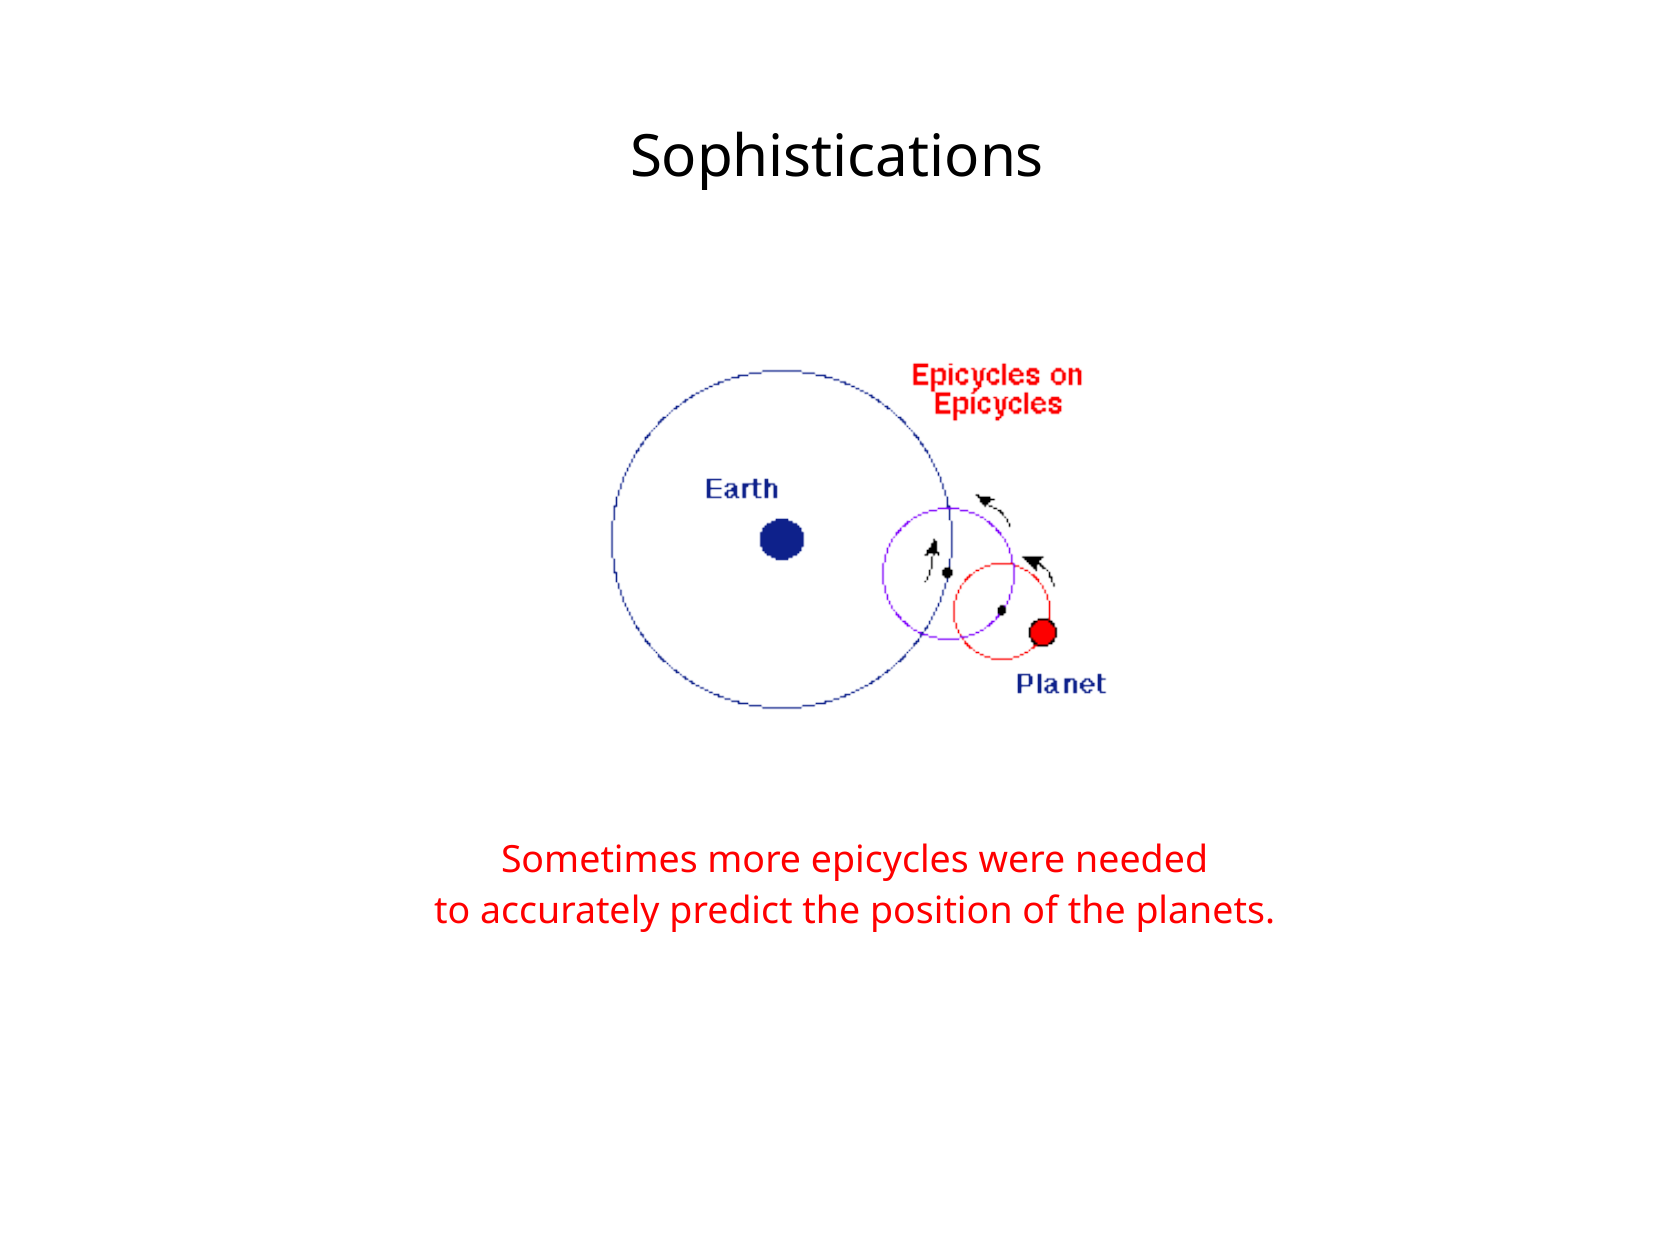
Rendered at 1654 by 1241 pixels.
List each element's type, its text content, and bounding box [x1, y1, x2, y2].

picture [596, 335, 1129, 734]
title Sophistications [82, 49, 1571, 257]
text_box Sometimes more epicycles were needed to accurately predict the position of the planets. [198, 825, 1512, 1101]
